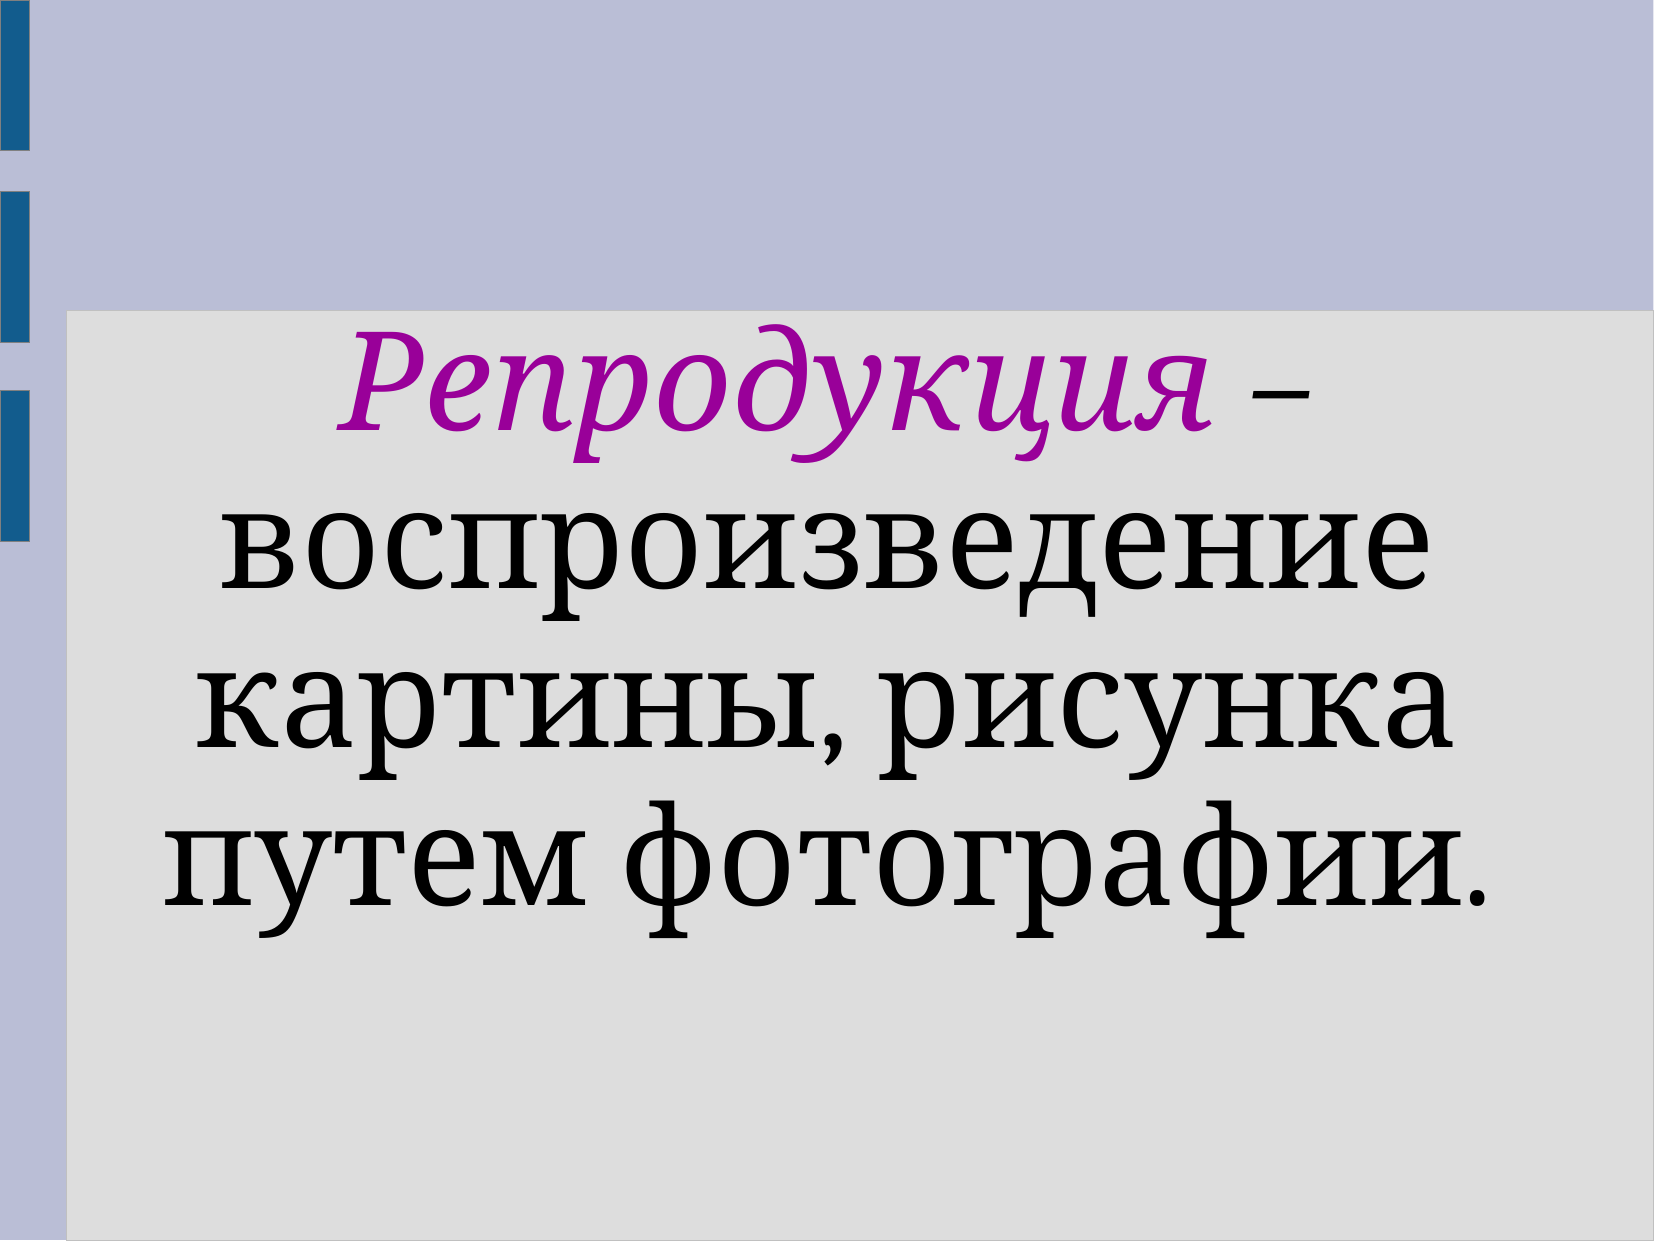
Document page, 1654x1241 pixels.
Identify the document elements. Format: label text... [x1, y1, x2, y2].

subtitle Репродукция – воспроизведение картины, рисунка путем фотографии. [121, 114, 1534, 1132]
